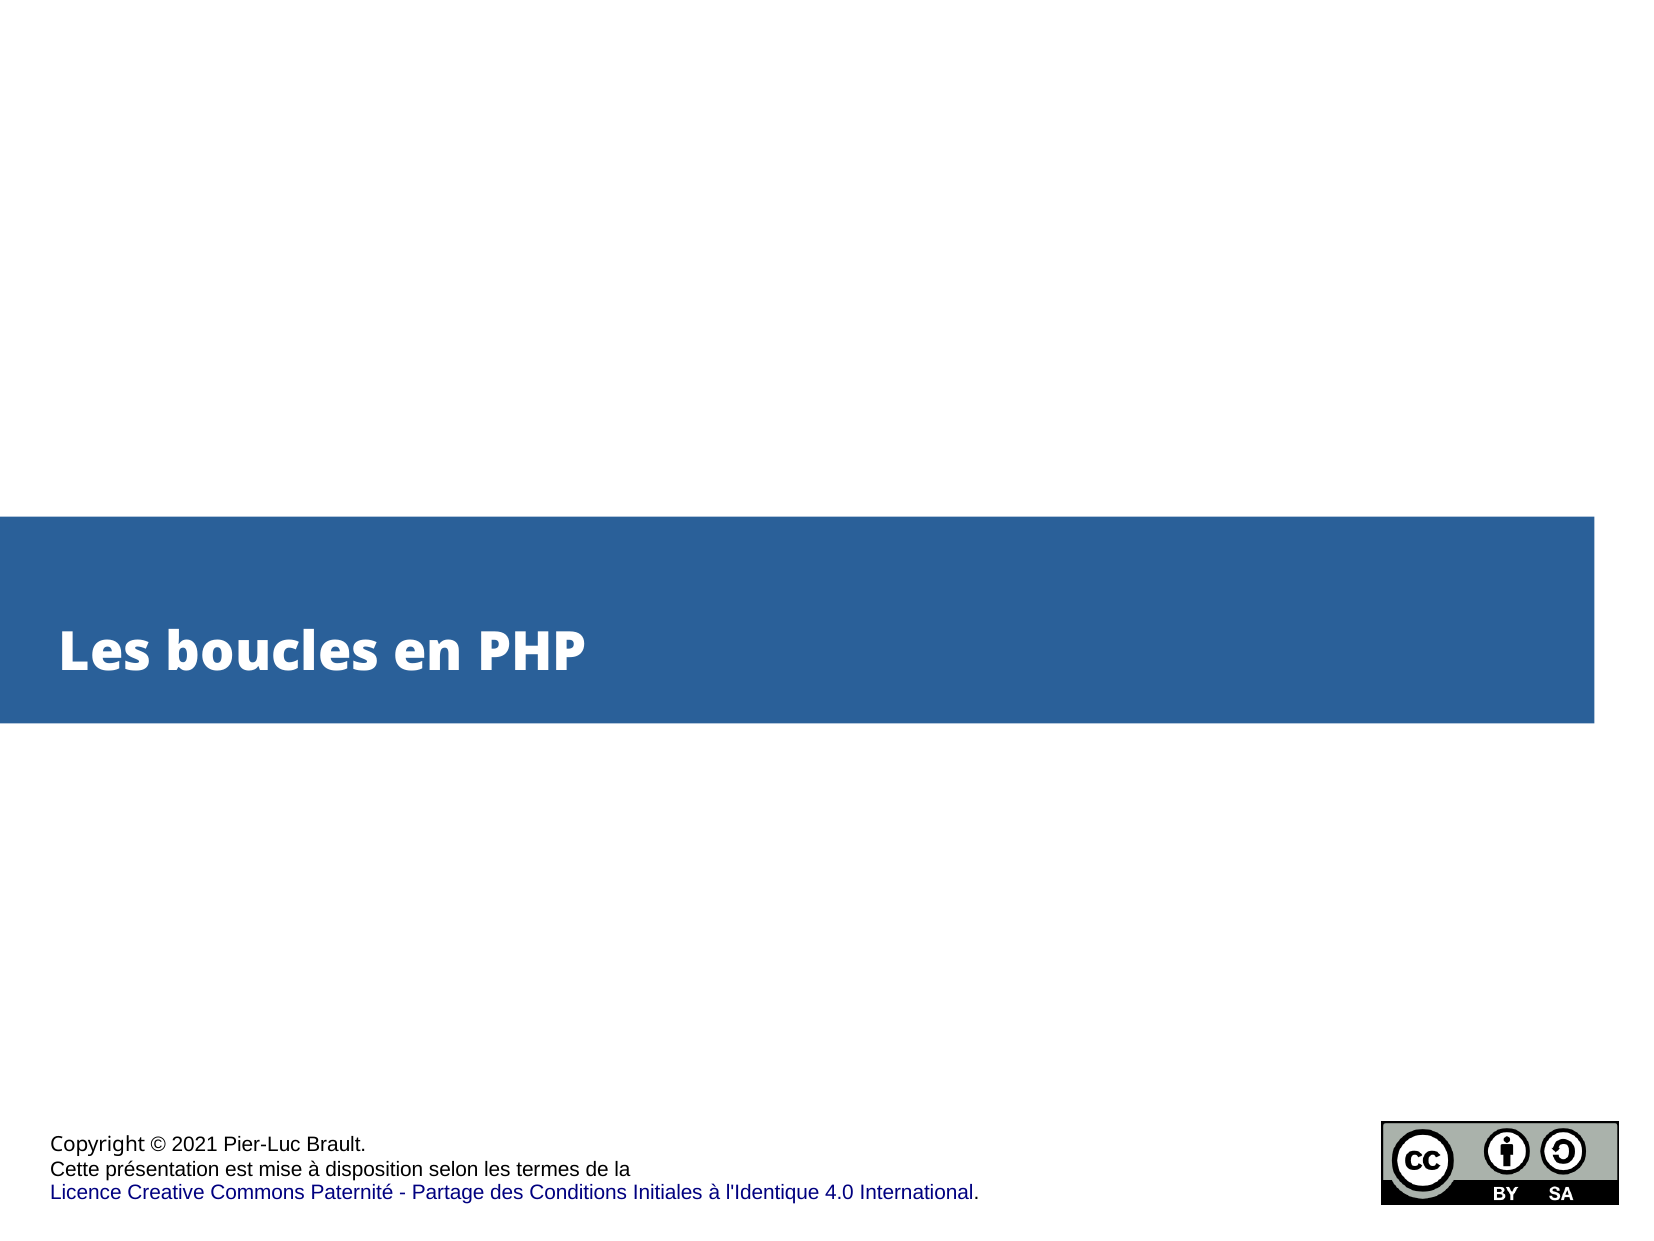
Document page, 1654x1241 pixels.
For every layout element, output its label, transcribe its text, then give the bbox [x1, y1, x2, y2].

picture [1381, 1121, 1619, 1205]
title Les boucles en PHP [59, 553, 1595, 687]
text_box Copyright © 2021 Pier-Luc Brault. Cette présentation est mise à disposition selon les termes de la Licence Creative Commons Paternité - Partage des Conditions Initiales à l'Identique 4.0 International. [35, 1122, 1099, 1214]
